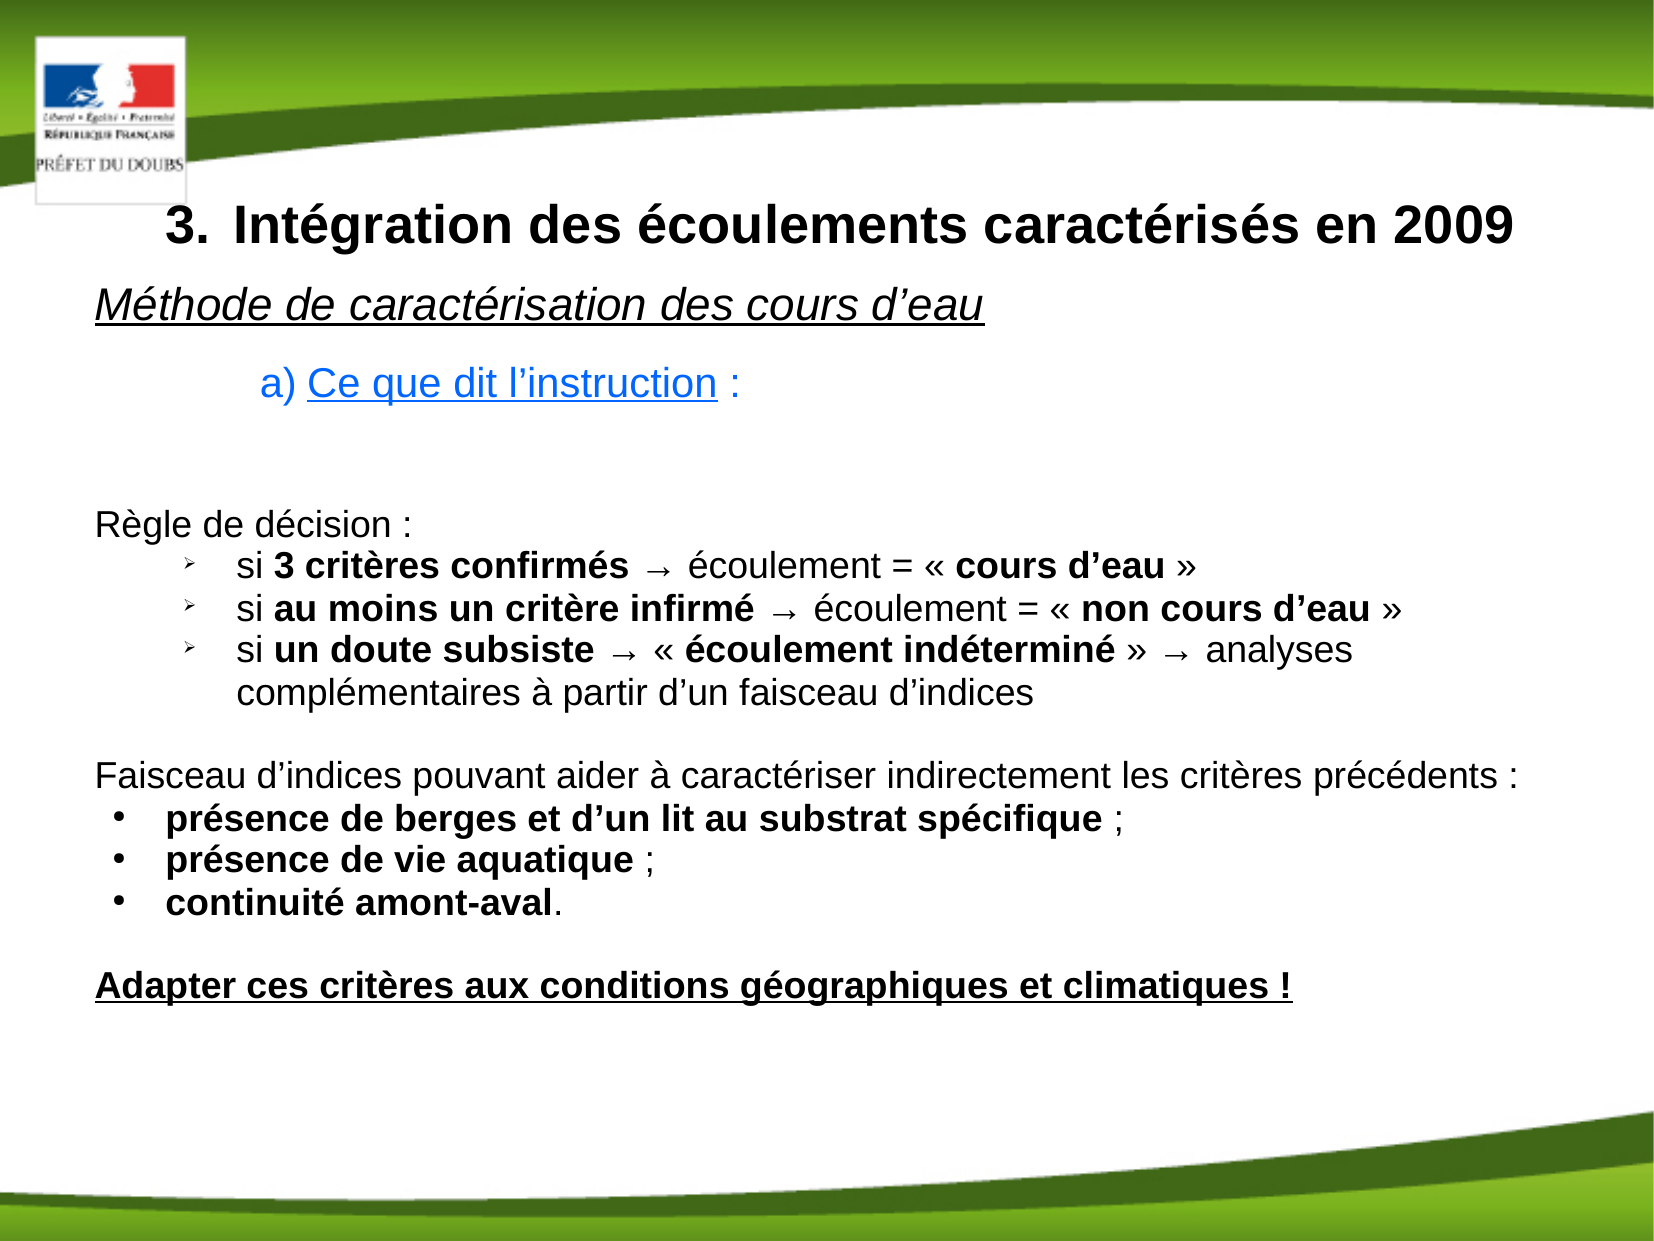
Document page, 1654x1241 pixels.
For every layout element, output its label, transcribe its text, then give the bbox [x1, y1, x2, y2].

picture [0, 0, 1654, 1241]
list Intégration des écoulements caractérisés en 2009 Méthode de caractérisation des cours d’eau Ce que dit l’instruction : Règle de décision : si 3 critères confirmés → écoulement = « cours d’eau » si au moins un critère infirmé → écoulement = « non cours d’eau » si un doute subsiste → « écoulement indéterminé » → analyses complémentaires à partir d’un faisceau d’indices Faisceau d’indices pouvant aider à caractériser indirectement les critères précédents : présence de berges et d’un lit au substrat spécifique ; présence de vie aquatique ; continuité amont-aval. Adapter ces critères aux conditions géographiques et climatiques ! [76, 194, 1565, 1159]
